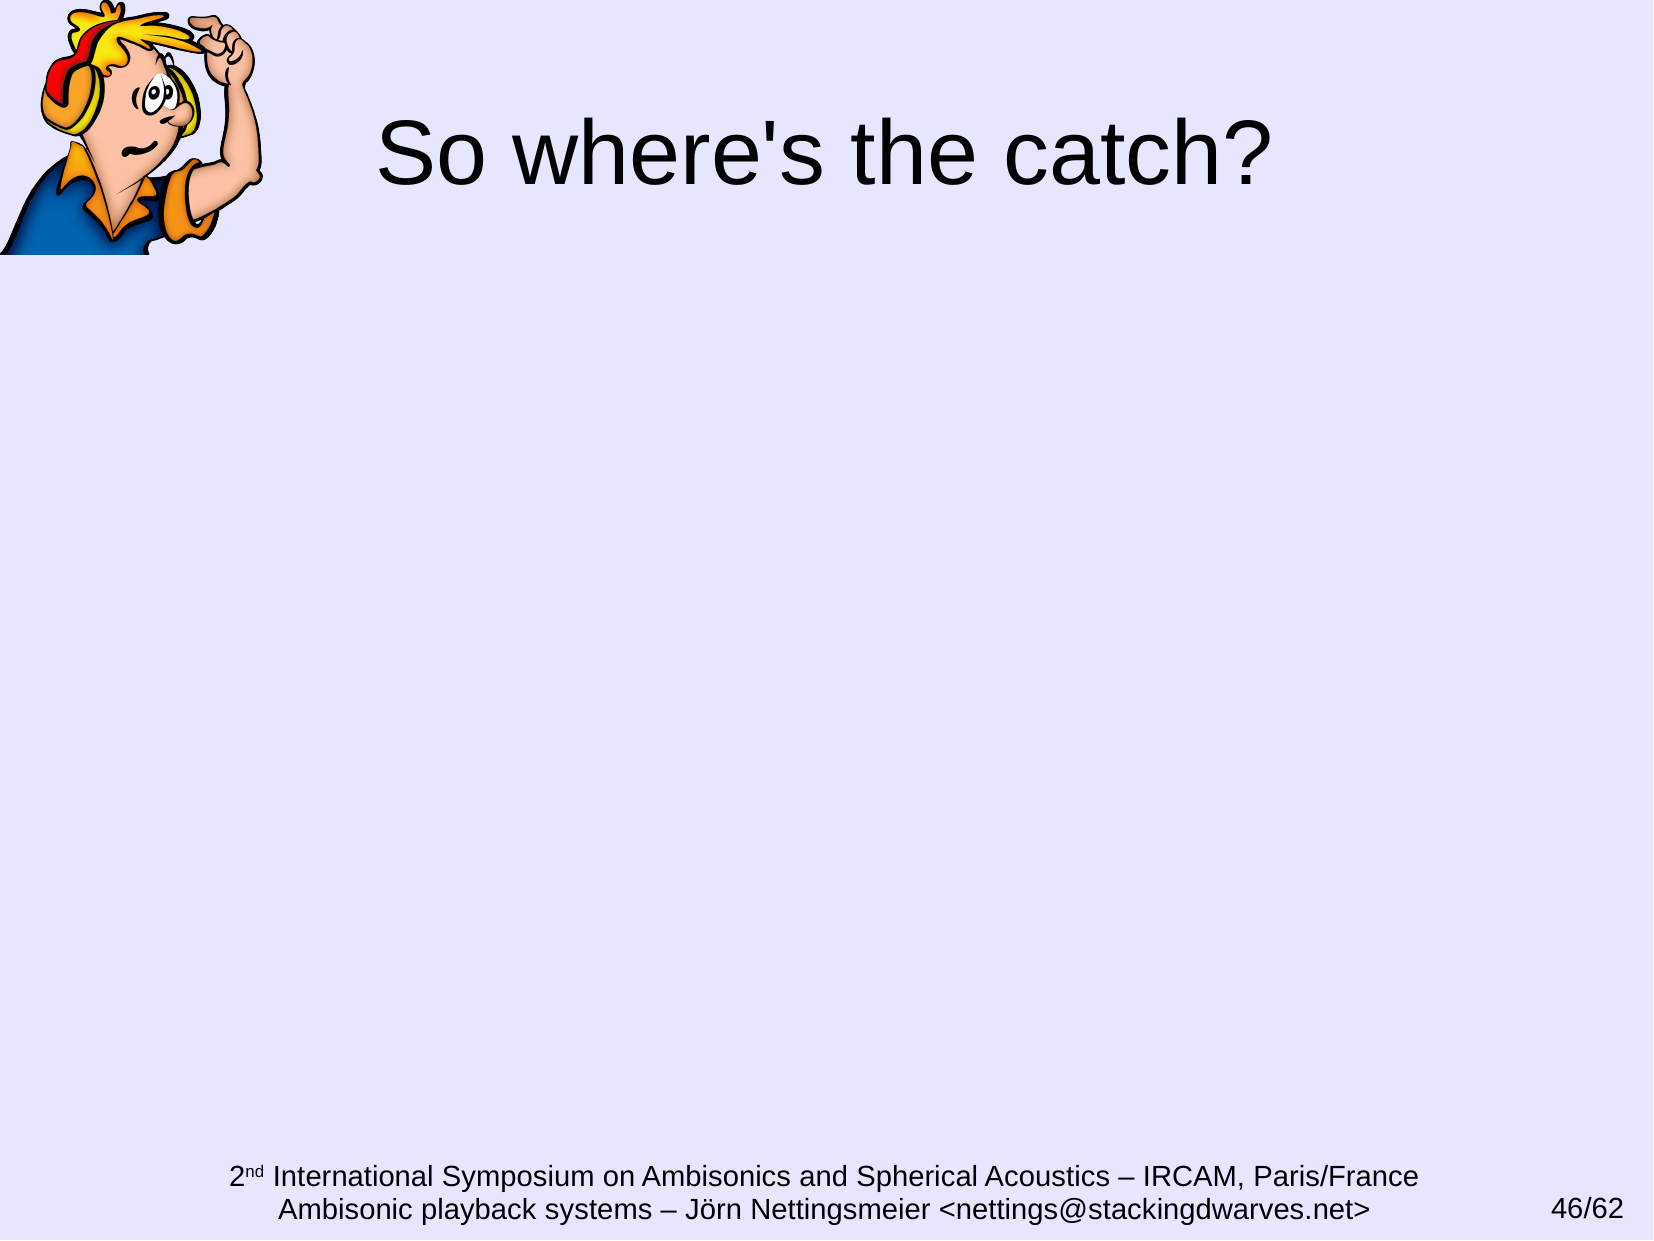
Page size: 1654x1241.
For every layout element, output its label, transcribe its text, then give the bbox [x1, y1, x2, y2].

title So where's the catch? [37, 49, 1613, 257]
picture [0, 0, 263, 255]
